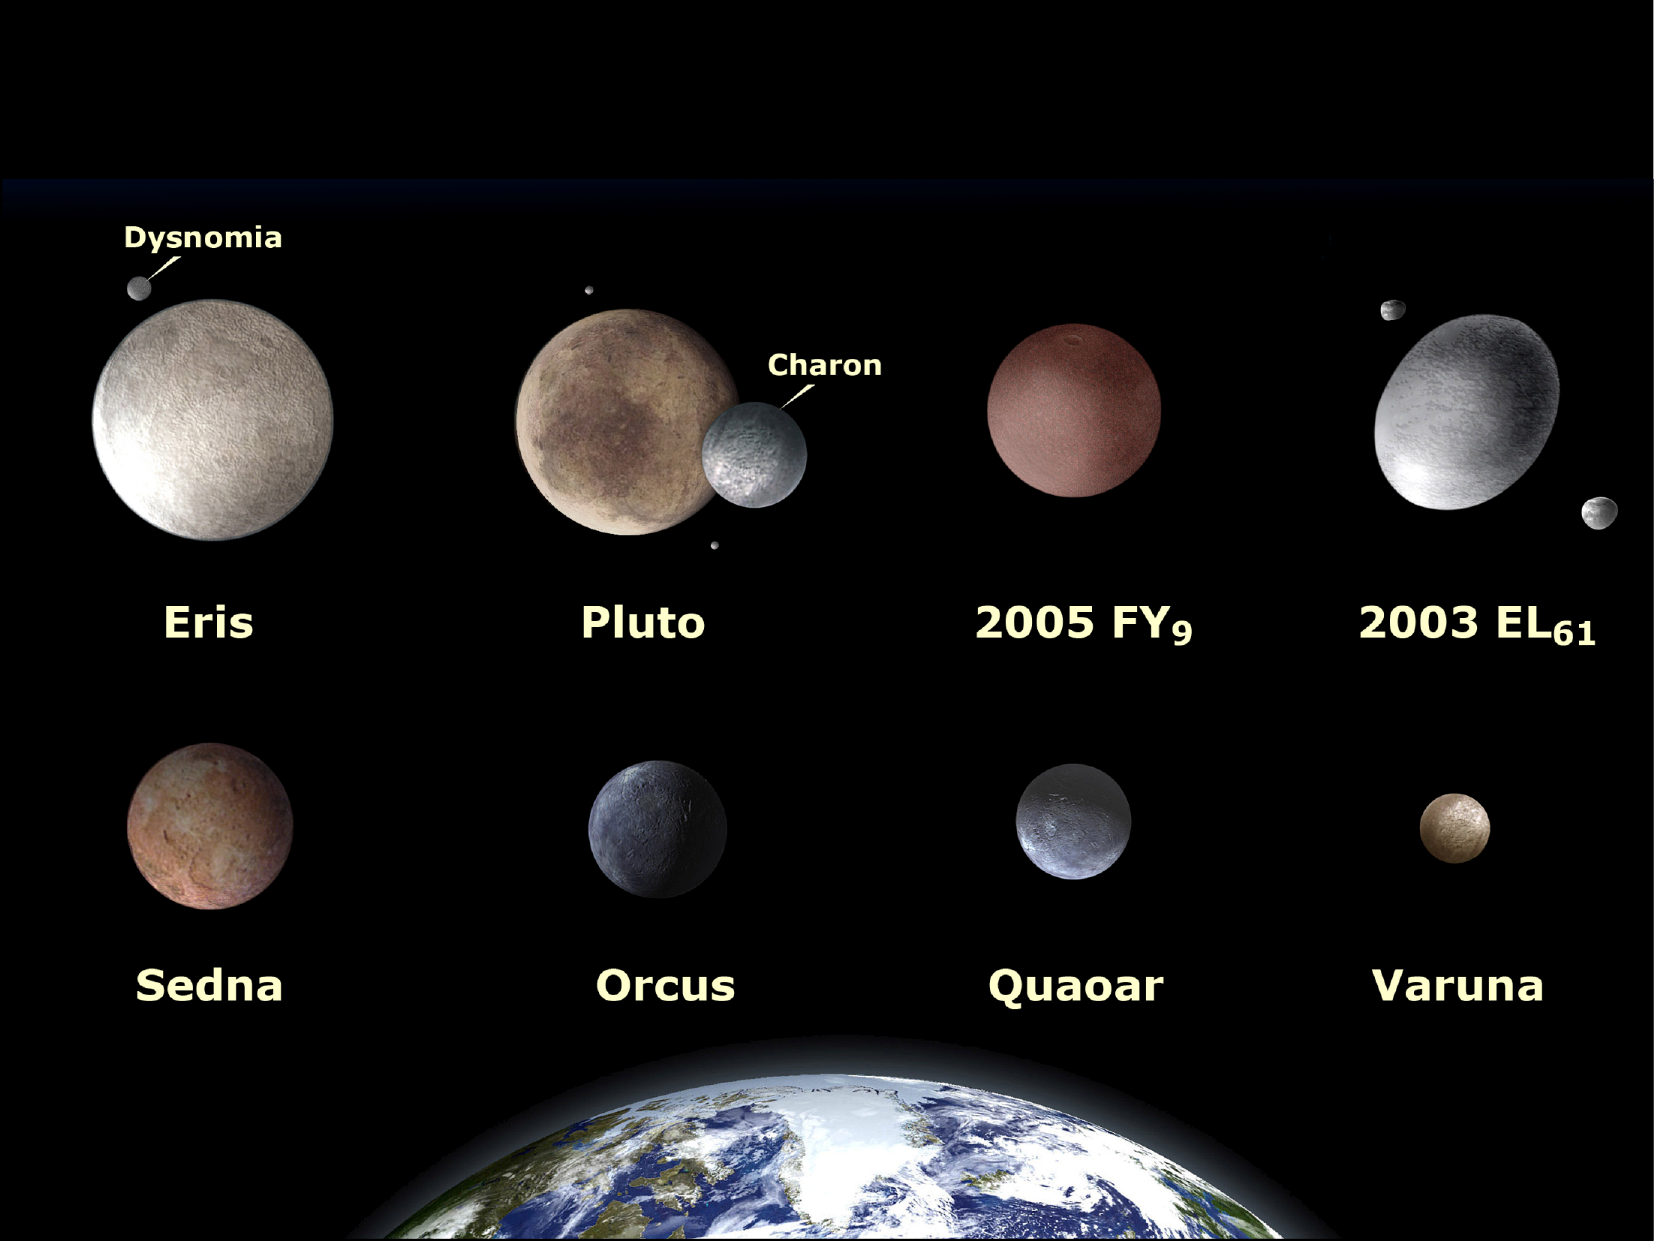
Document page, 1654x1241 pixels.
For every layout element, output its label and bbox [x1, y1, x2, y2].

picture [0, 179, 1654, 1241]
